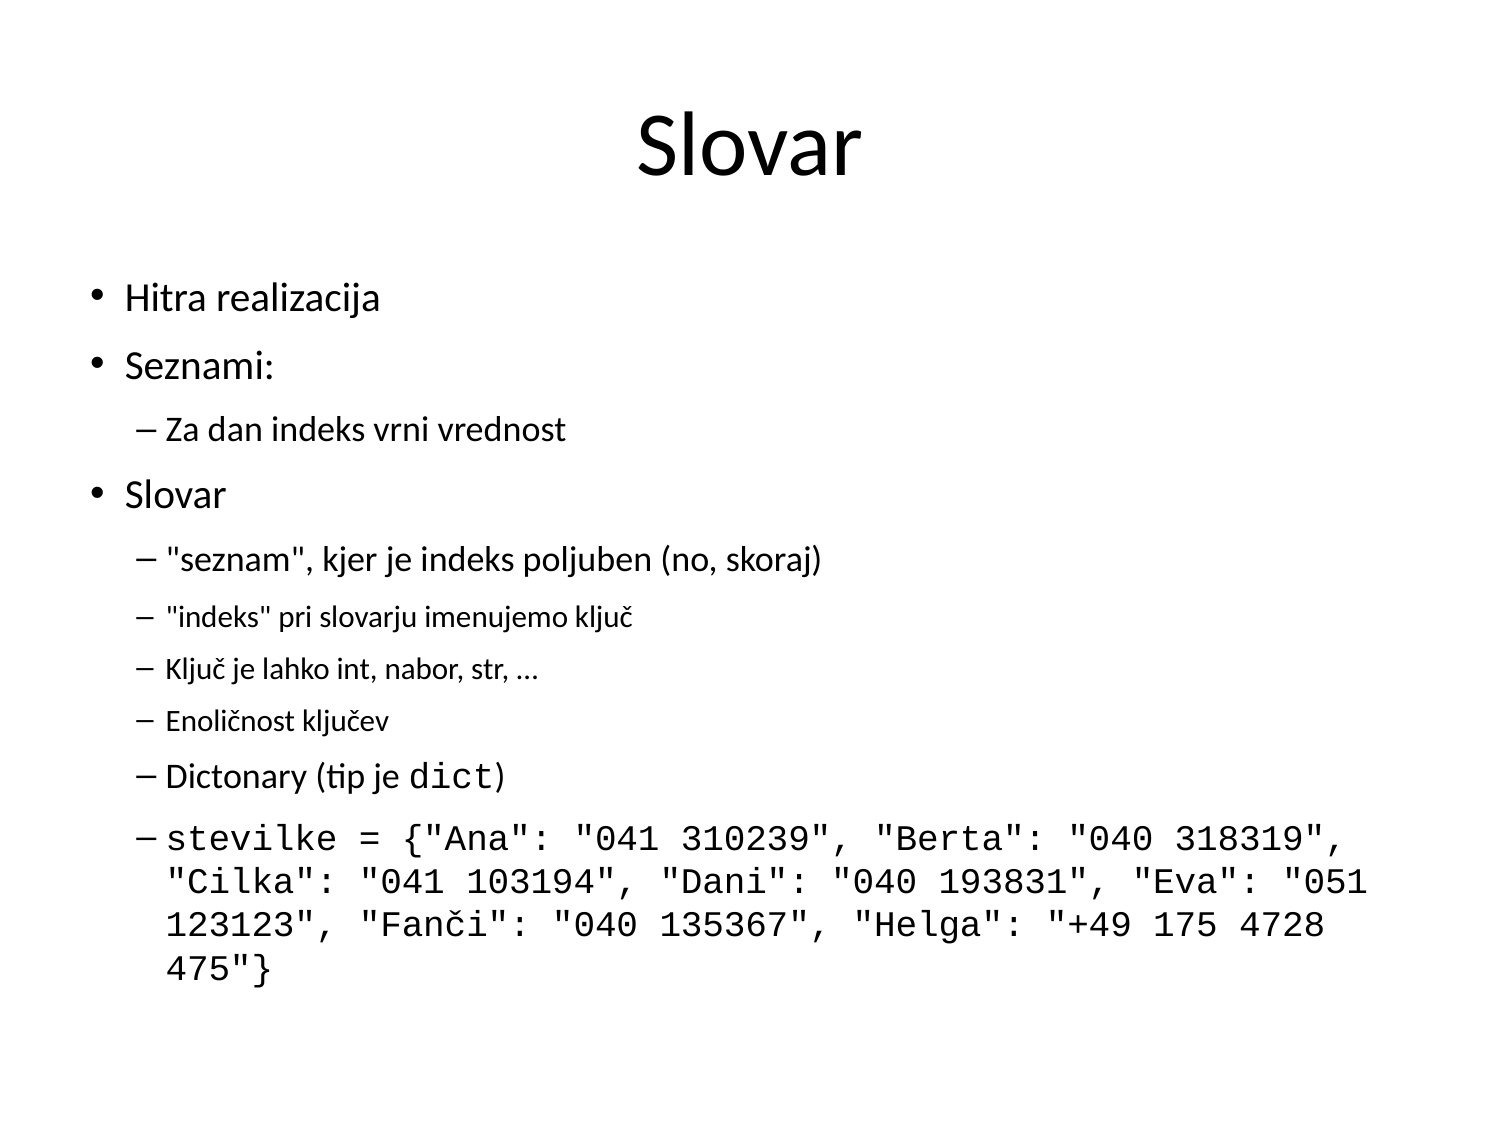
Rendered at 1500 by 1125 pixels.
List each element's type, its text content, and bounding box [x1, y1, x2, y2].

list Hitra realizacija Seznami: Za dan indeks vrni vrednost Slovar "seznam", kjer je indeks poljuben (no, skoraj) "indeks" pri slovarju imenujemo ključ Ključ je lahko int, nabor, str, … Enoličnost ključev Dictonary (tip je dict) stevilke = {"Ana": "041 310239", "Berta": "040 318319", "Cilka": "041 103194", "Dani": "040 193831", "Eva": "051 123123", "Fanči": "040 135367", "Helga": "+49 175 4728 475"} [75, 262, 1425, 1005]
title Slovar [75, 45, 1425, 233]
